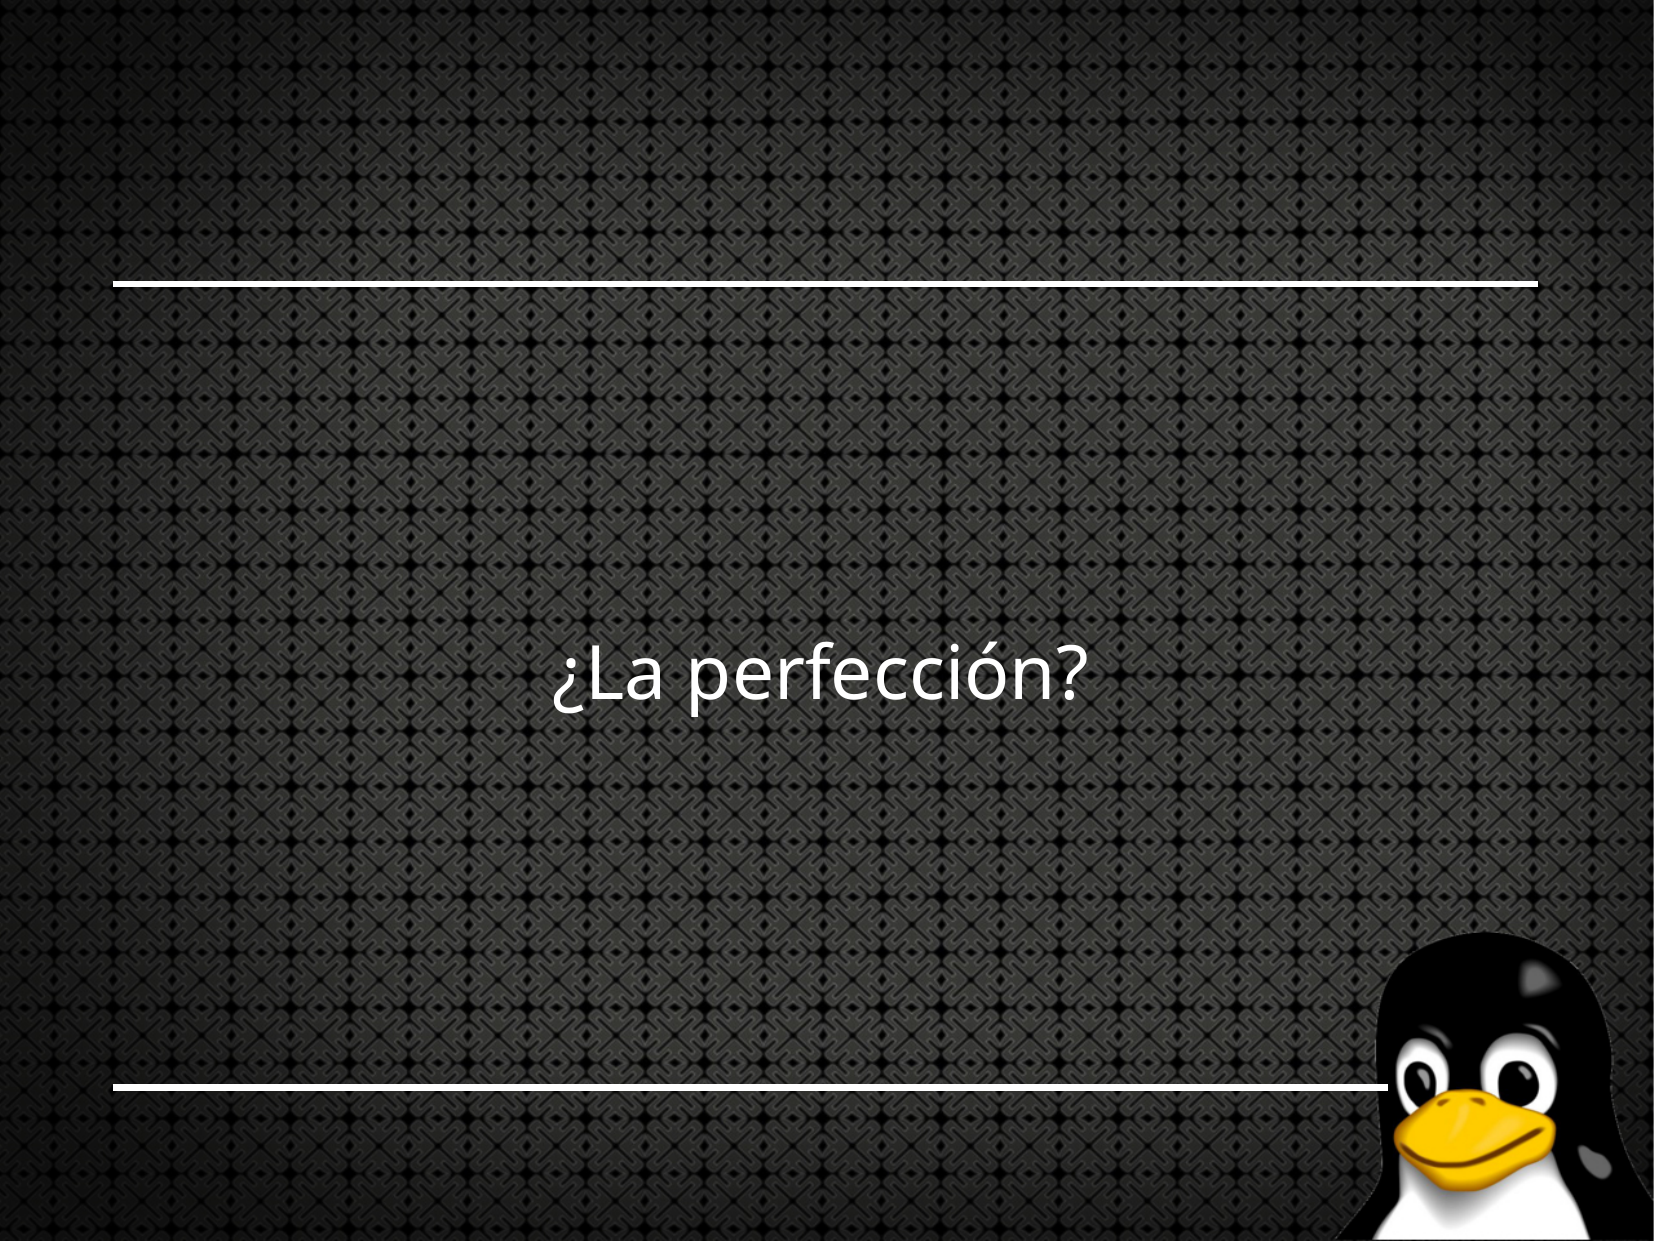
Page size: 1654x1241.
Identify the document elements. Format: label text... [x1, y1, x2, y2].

title ¿La perfección? [135, 573, 1506, 767]
picture [0, 0, 1654, 1241]
